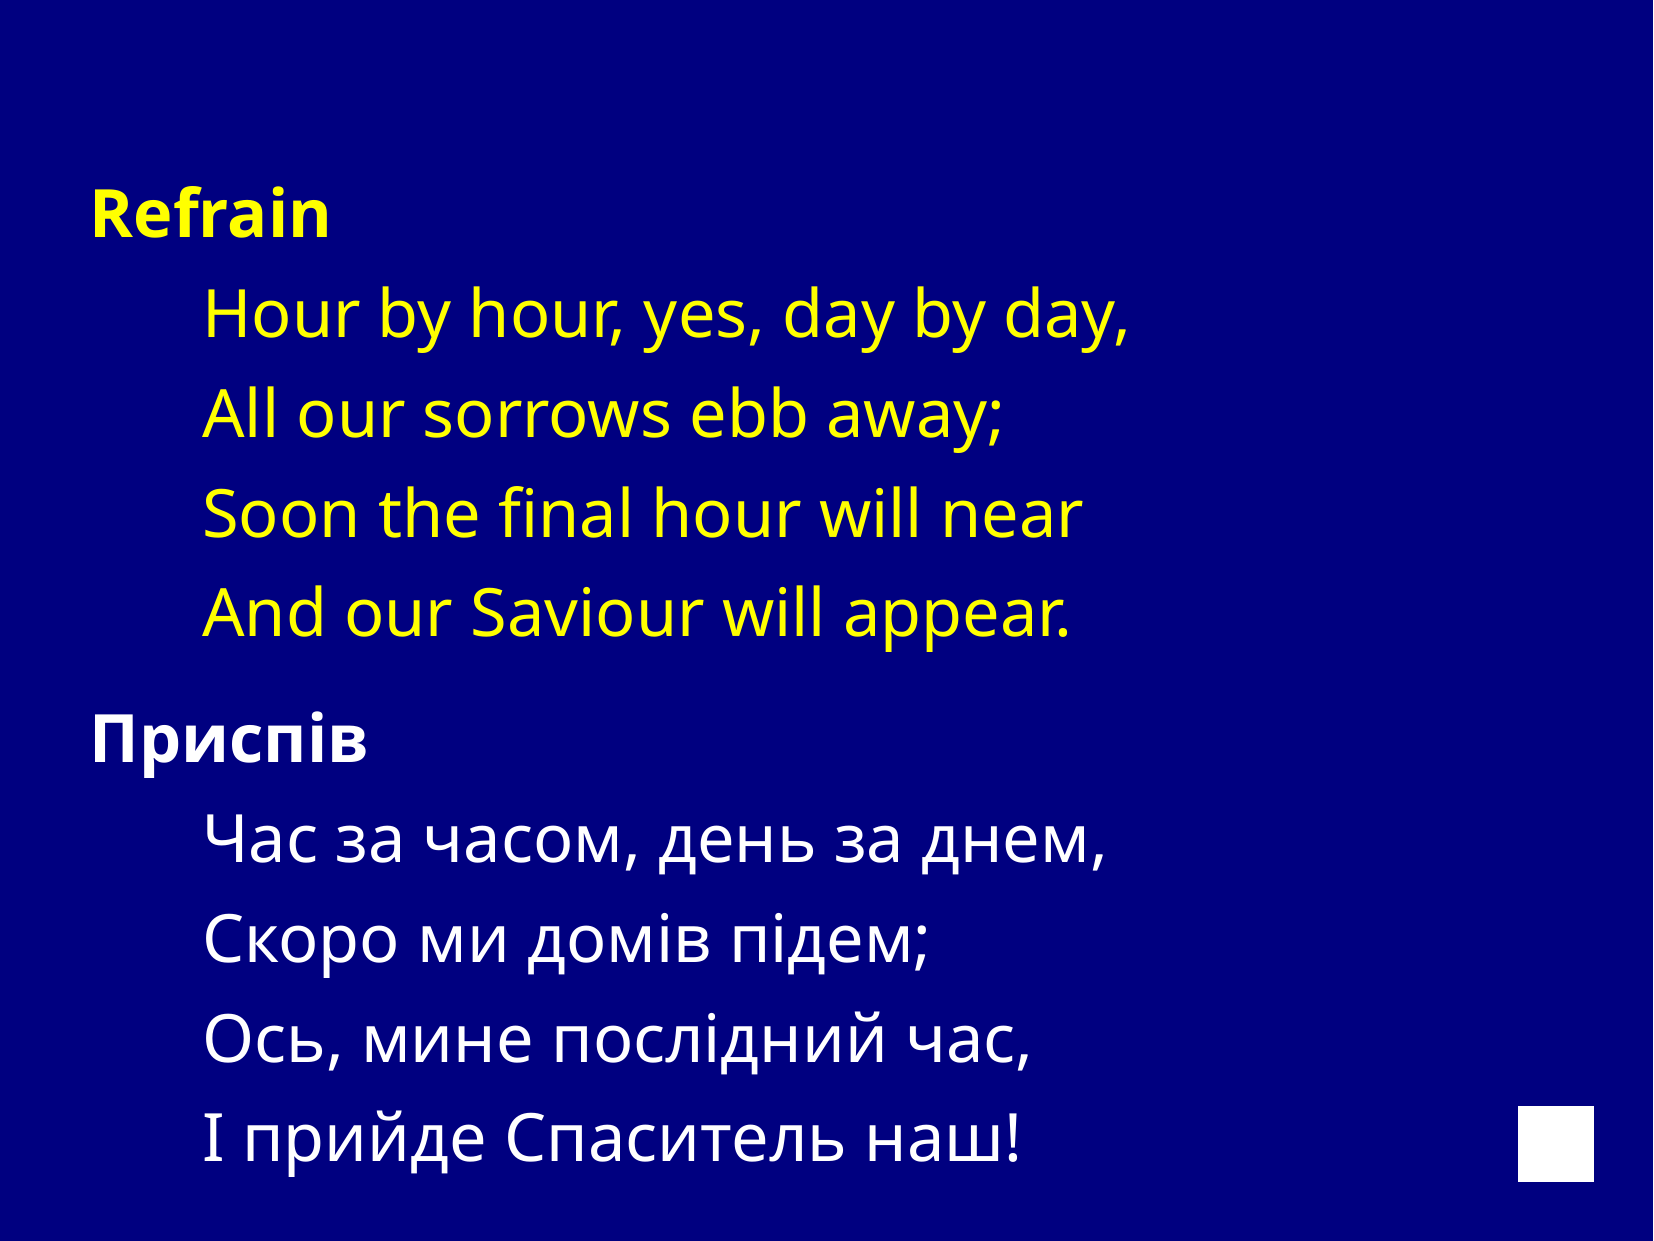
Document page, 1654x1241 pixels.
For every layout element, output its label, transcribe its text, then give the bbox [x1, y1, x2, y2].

text_box Приспів Час за часом, день за днем, Скоро ми домів підем; Ось, мине послідний час, І прийде Спаситель наш! [75, 675, 1576, 1163]
text_box [1518, 1106, 1594, 1182]
text_box Refrain Hour by hour, yes, day by day, All our sorrows ebb away; Soon the final hour will near And our Saviour will appear. [75, 150, 1576, 638]
